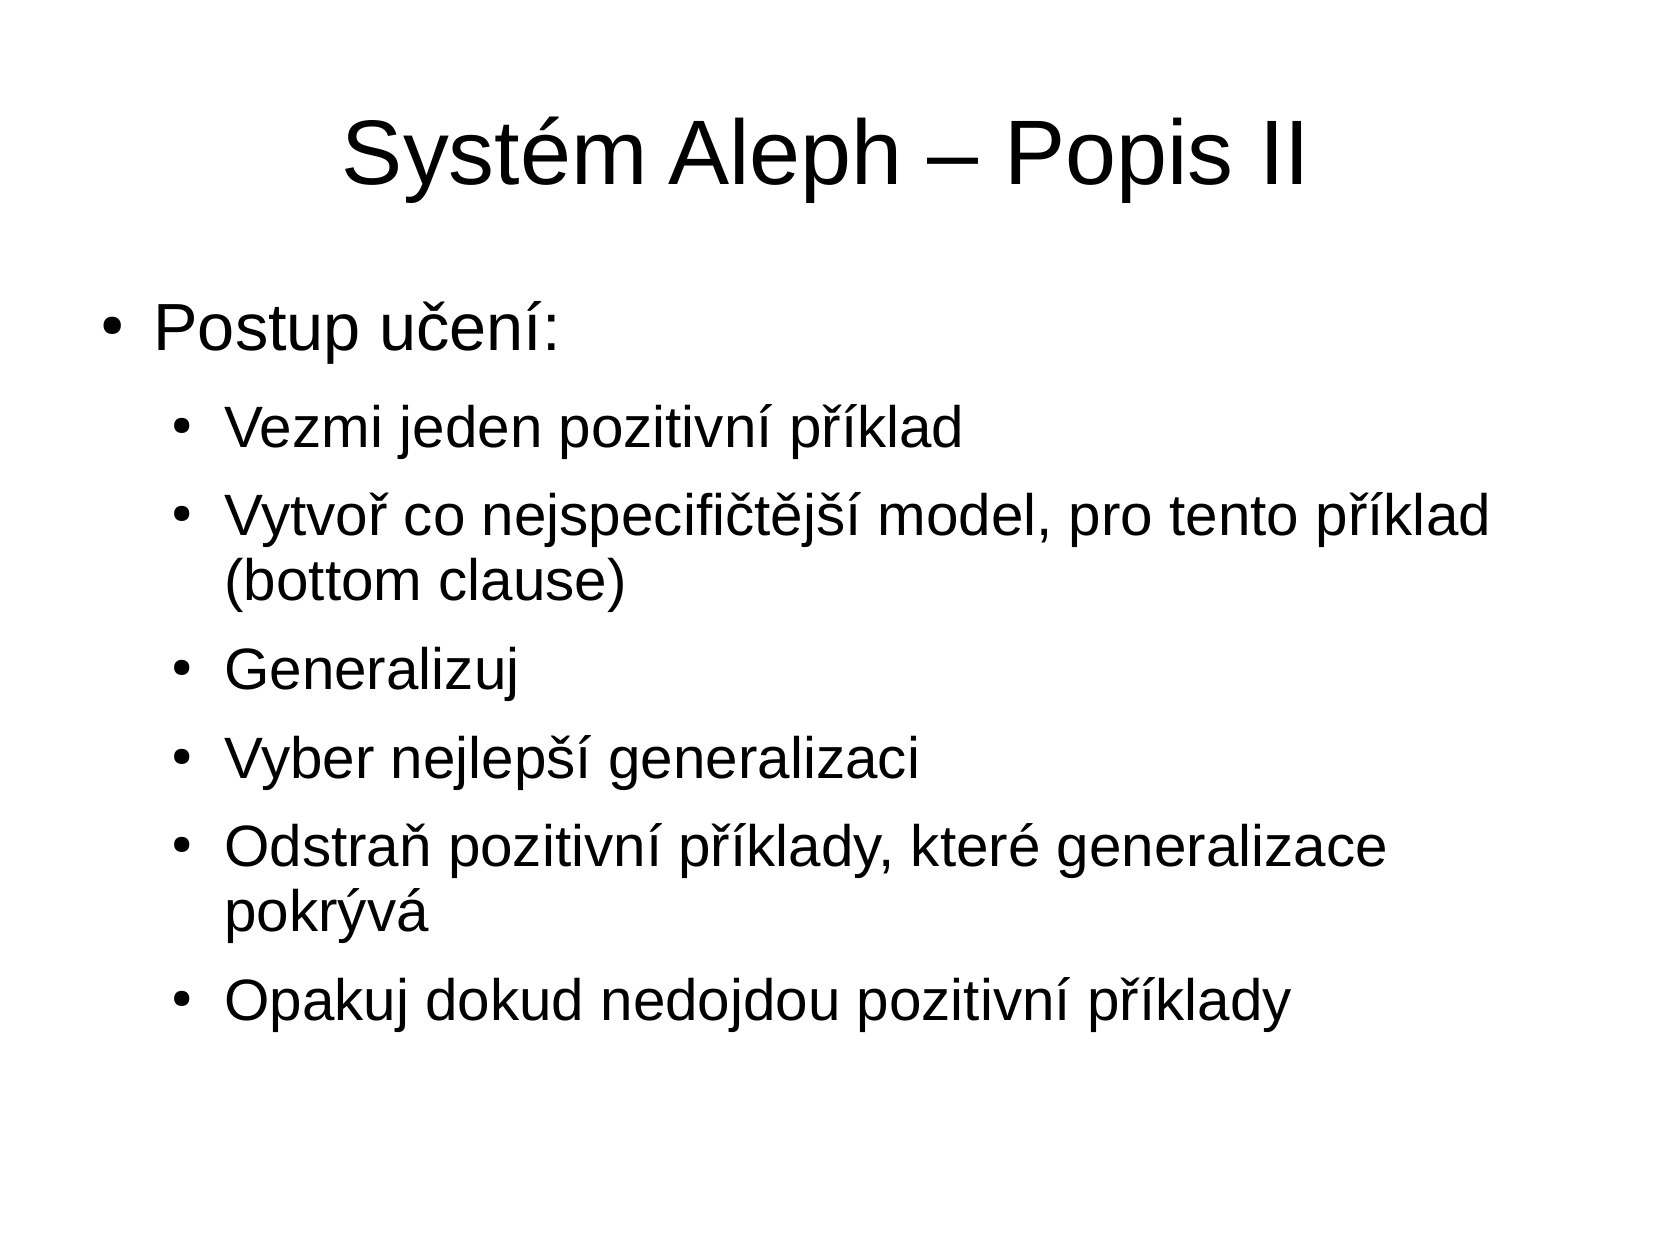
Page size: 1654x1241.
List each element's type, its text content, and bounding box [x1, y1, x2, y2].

title Systém Aleph – Popis II [82, 56, 1571, 250]
list Postup učení: Vezmi jeden pozitivní příklad Vytvoř co nejspecifičtější model, pro tento příklad (bottom clause) Generalizuj Vyber nejlepší generalizaci Odstraň pozitivní příklady, které generalizace pokrývá Opakuj dokud nedojdou pozitivní příklady [82, 290, 1571, 1094]
